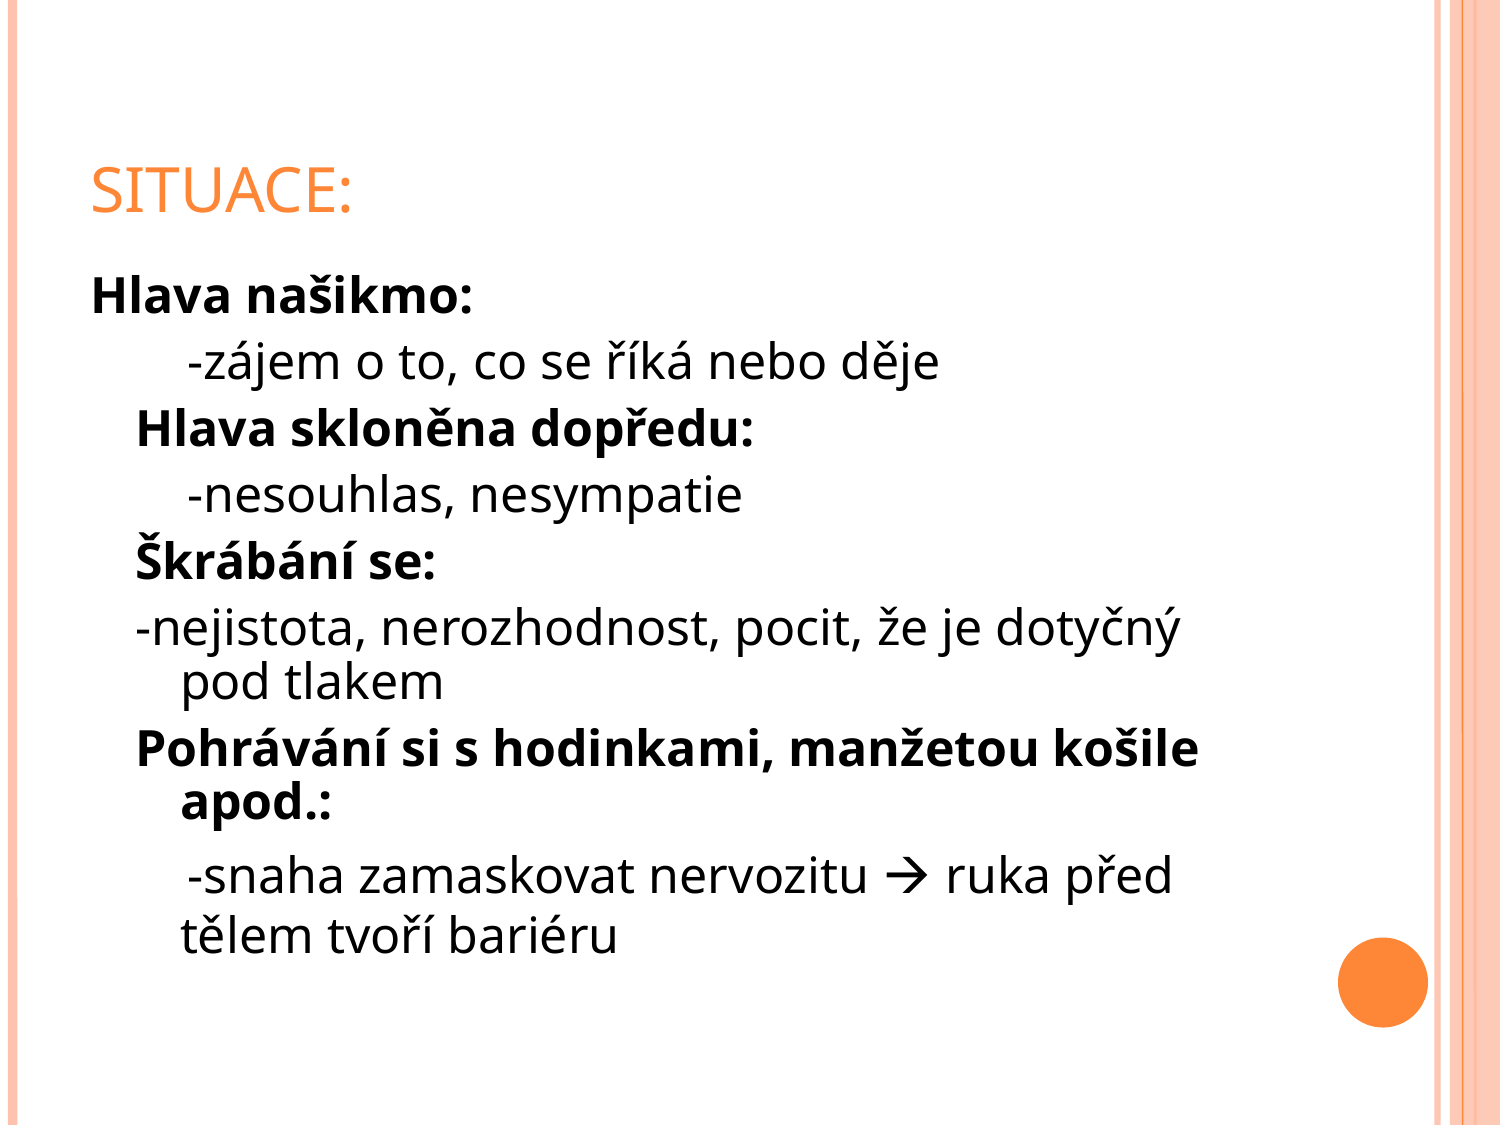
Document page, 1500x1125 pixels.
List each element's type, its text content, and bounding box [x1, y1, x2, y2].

list Hlava našikmo: -zájem o to, co se říká nebo děje Hlava skloněna dopředu: -nesouhlas, nesympatie Škrábání se: -nejistota, nerozhodnost, pocit, že je dotyčný pod tlakem Pohrávání si s hodinkami, manžetou košile apod.: -snaha zamaskovat nervozitu  ruka před tělem tvoří bariéru [75, 262, 1300, 1062]
title Situace: [75, 45, 1300, 233]
